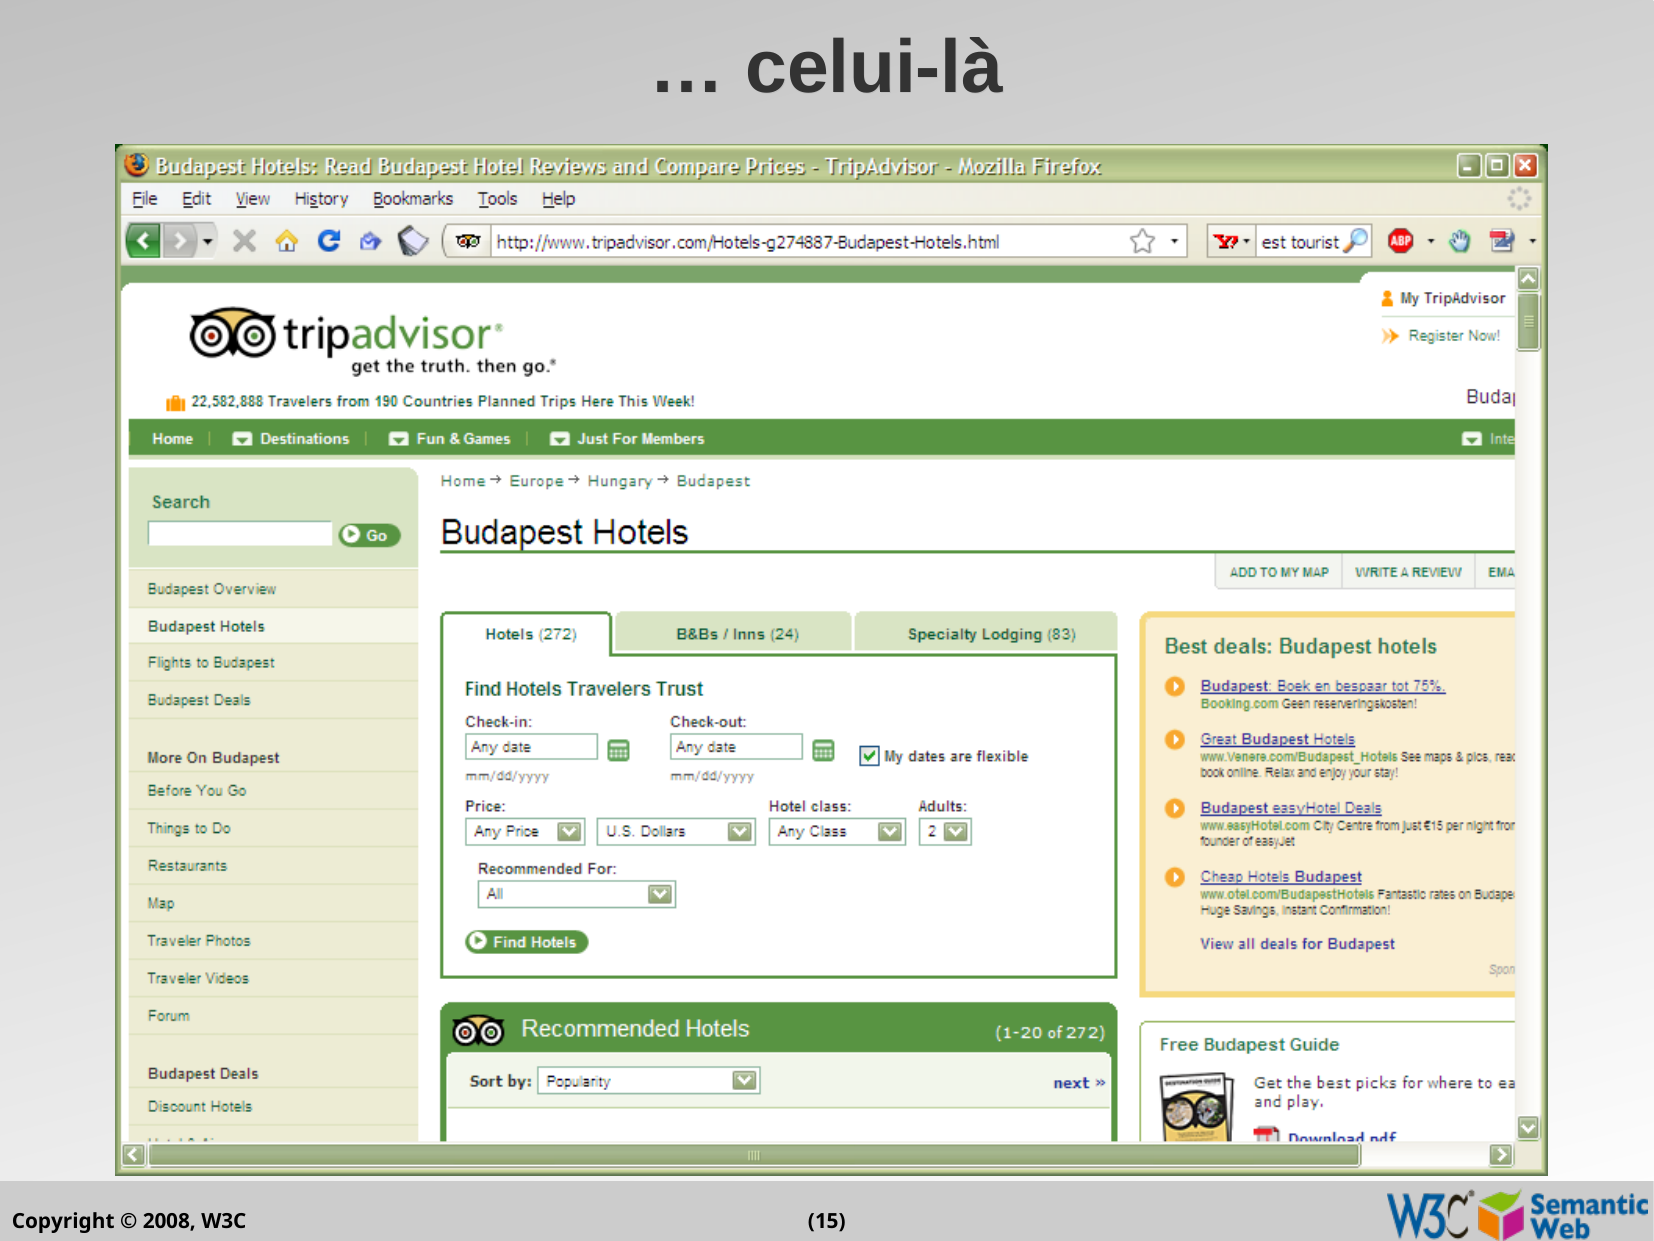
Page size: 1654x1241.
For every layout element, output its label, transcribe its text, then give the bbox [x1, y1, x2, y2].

picture [115, 144, 1548, 1177]
picture [1387, 1187, 1648, 1241]
title … celui-là [0, 5, 1654, 125]
